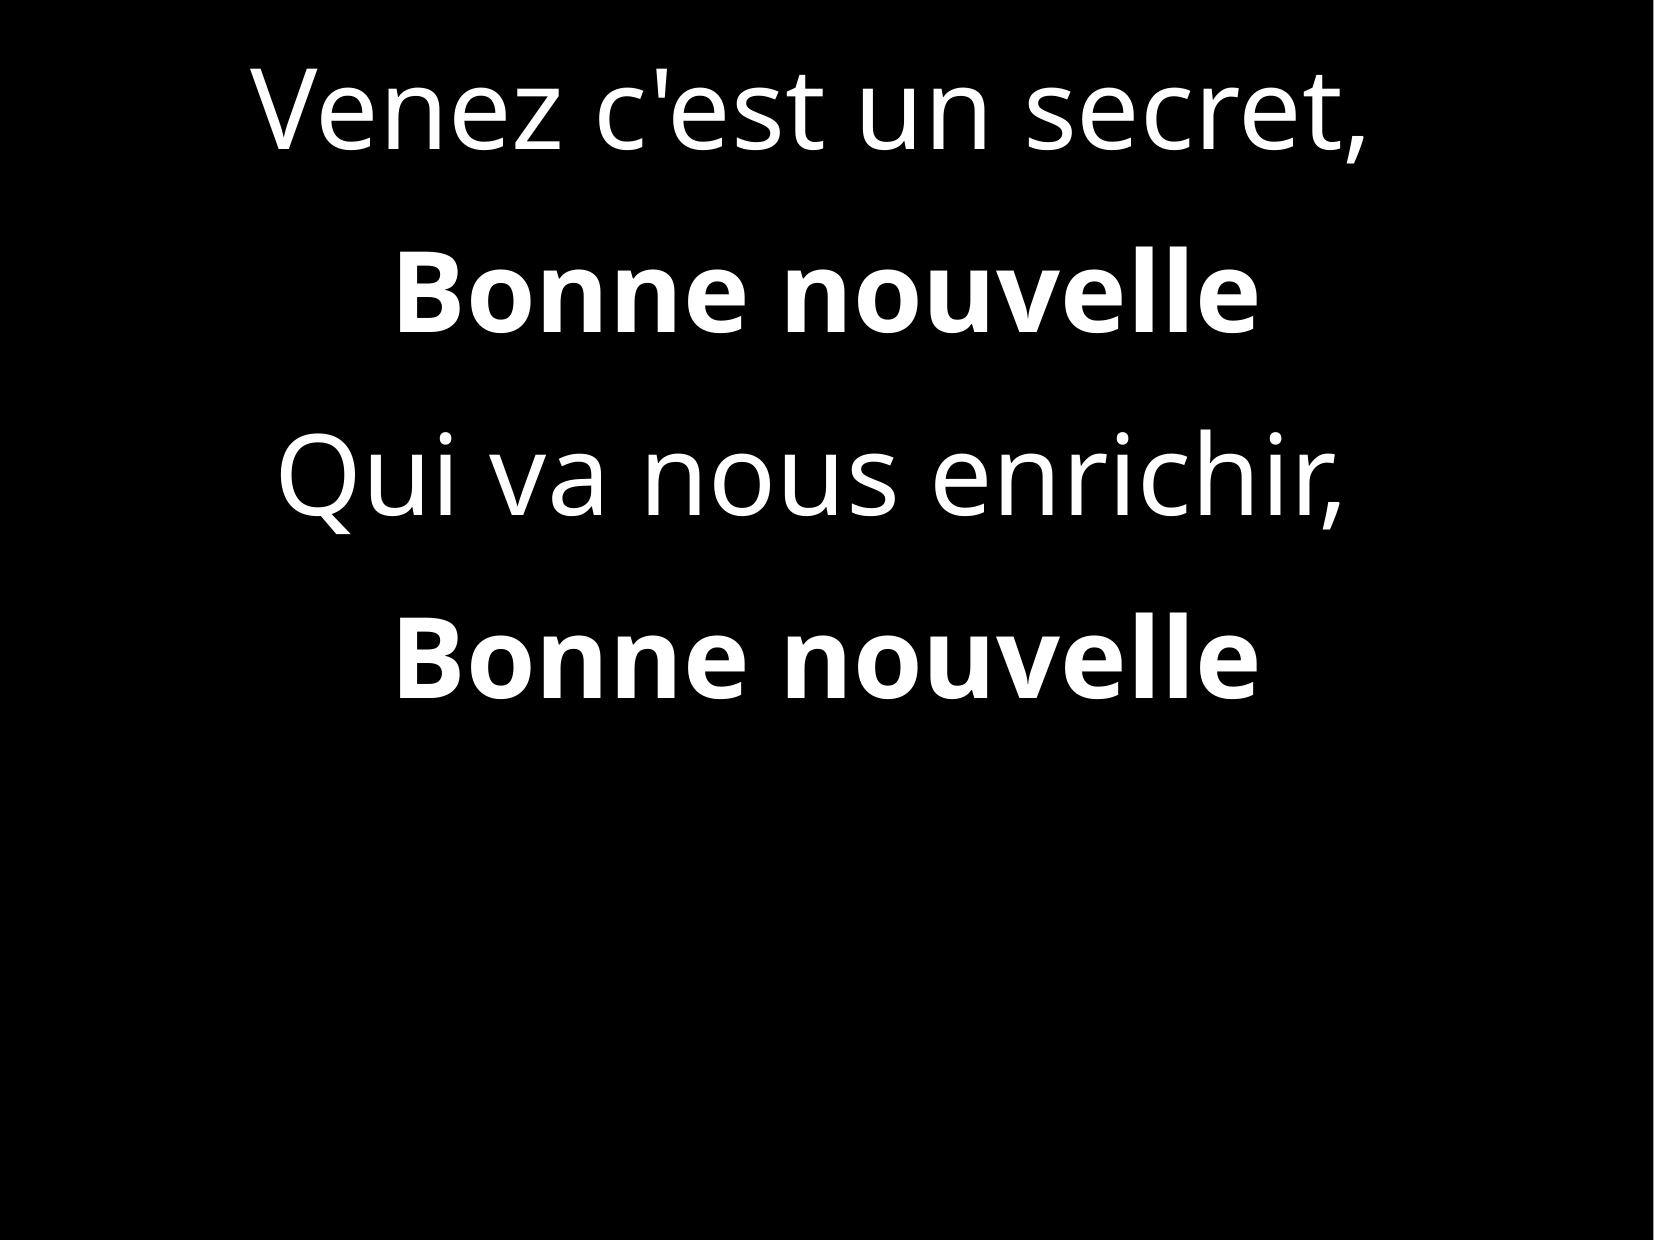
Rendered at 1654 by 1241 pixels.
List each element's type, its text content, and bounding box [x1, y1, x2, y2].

list Venez c'est un secret, Bonne nouvelle Qui va nous enrichir, Bonne nouvelle [0, 29, 1654, 1241]
